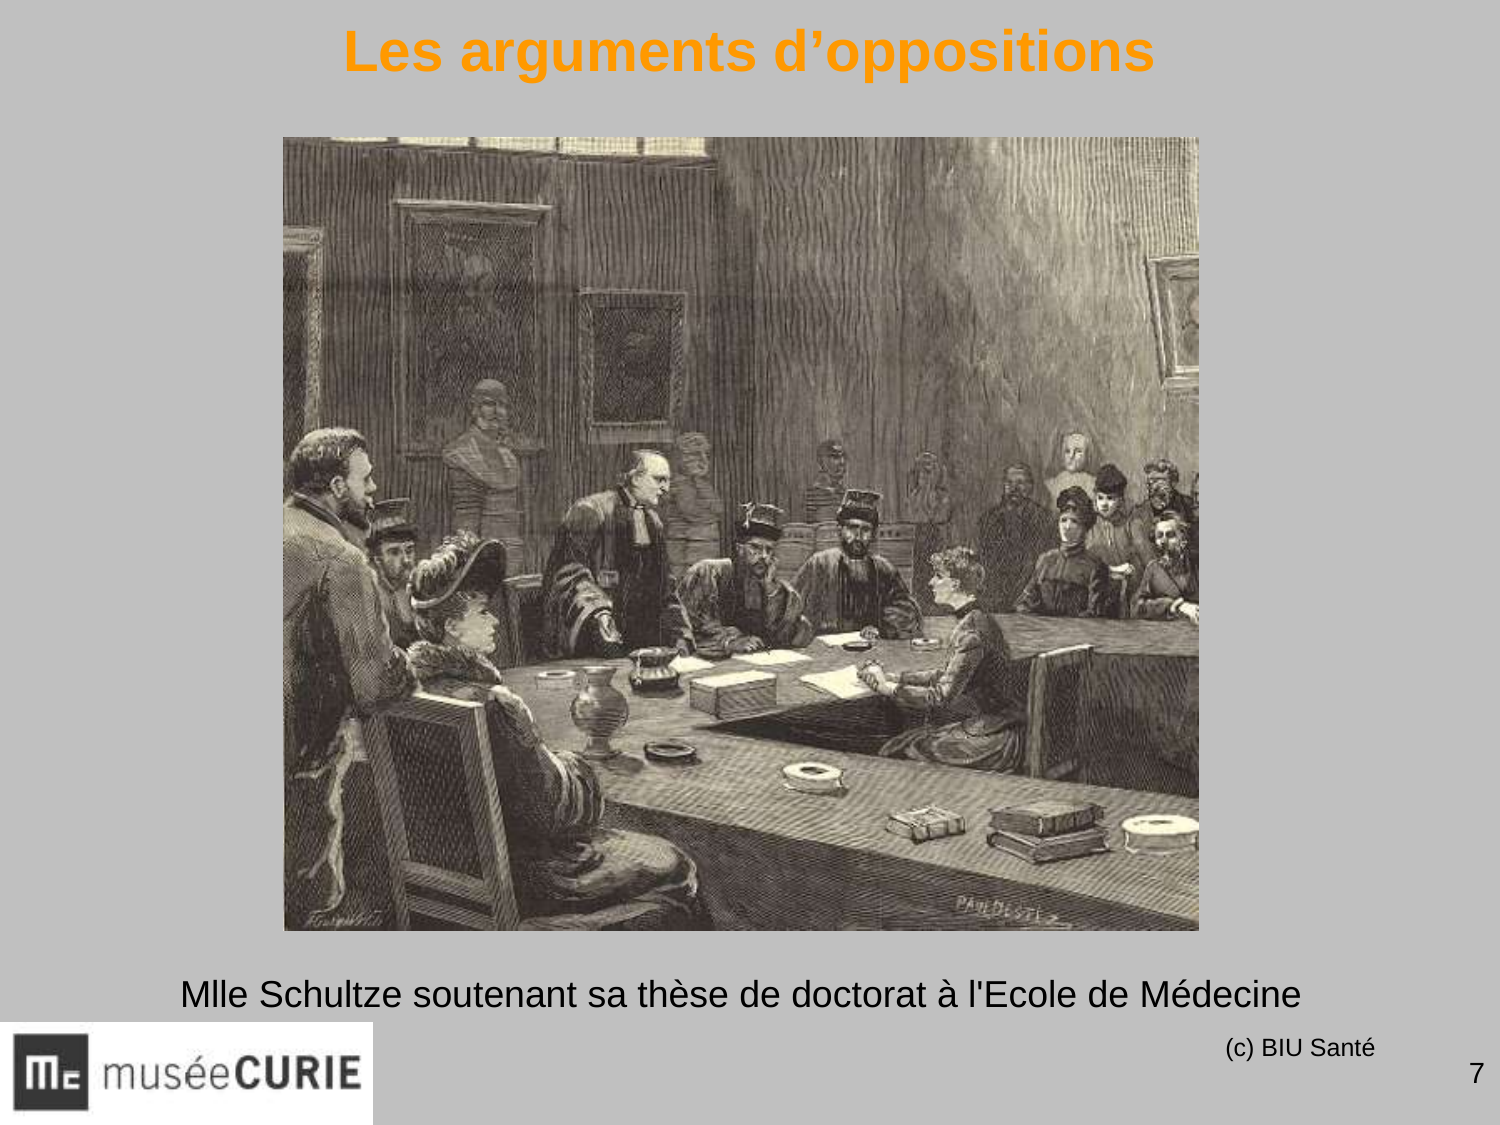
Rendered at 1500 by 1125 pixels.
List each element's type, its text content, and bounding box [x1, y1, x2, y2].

text_box <numéro> [1387, 1046, 1500, 1125]
picture [0, 1022, 373, 1125]
text_box Mlle Schultze soutenant sa thèse de doctorat à l'Ecole de Médecine [29, 962, 1453, 1024]
text_box Les arguments d’oppositions [47, 18, 1453, 91]
picture [283, 137, 1199, 931]
text_box (c) BIU Santé [1210, 1011, 1436, 1072]
